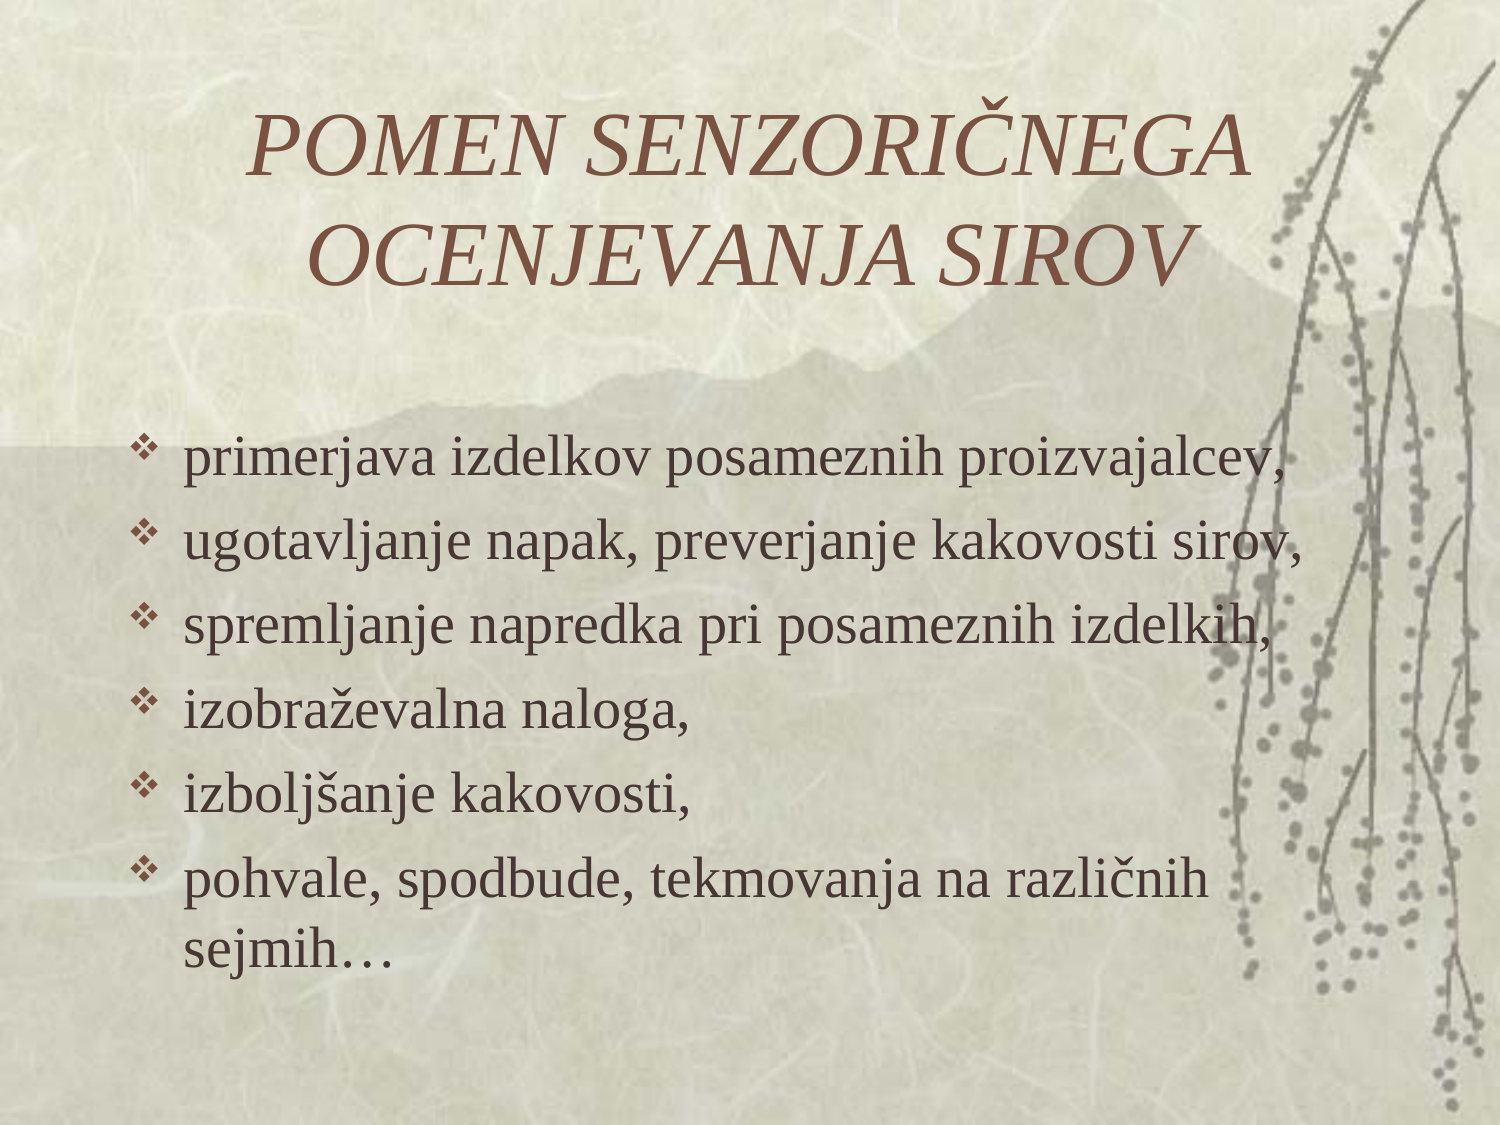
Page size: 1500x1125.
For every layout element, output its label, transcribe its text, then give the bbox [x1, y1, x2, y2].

title POMEN SENZORIČNEGA OCENJEVANJA SIROV [112, 76, 1388, 312]
list primerjava izdelkov posameznih proizvajalcev, ugotavljanje napak, preverjanje kakovosti sirov, spremljanje napredka pri posameznih izdelkih, izobraževalna naloga, izboljšanje kakovosti, pohvale, spodbude, tekmovanja na različnih sejmih… [112, 324, 1388, 1001]
picture [0, 0, 1500, 1125]
